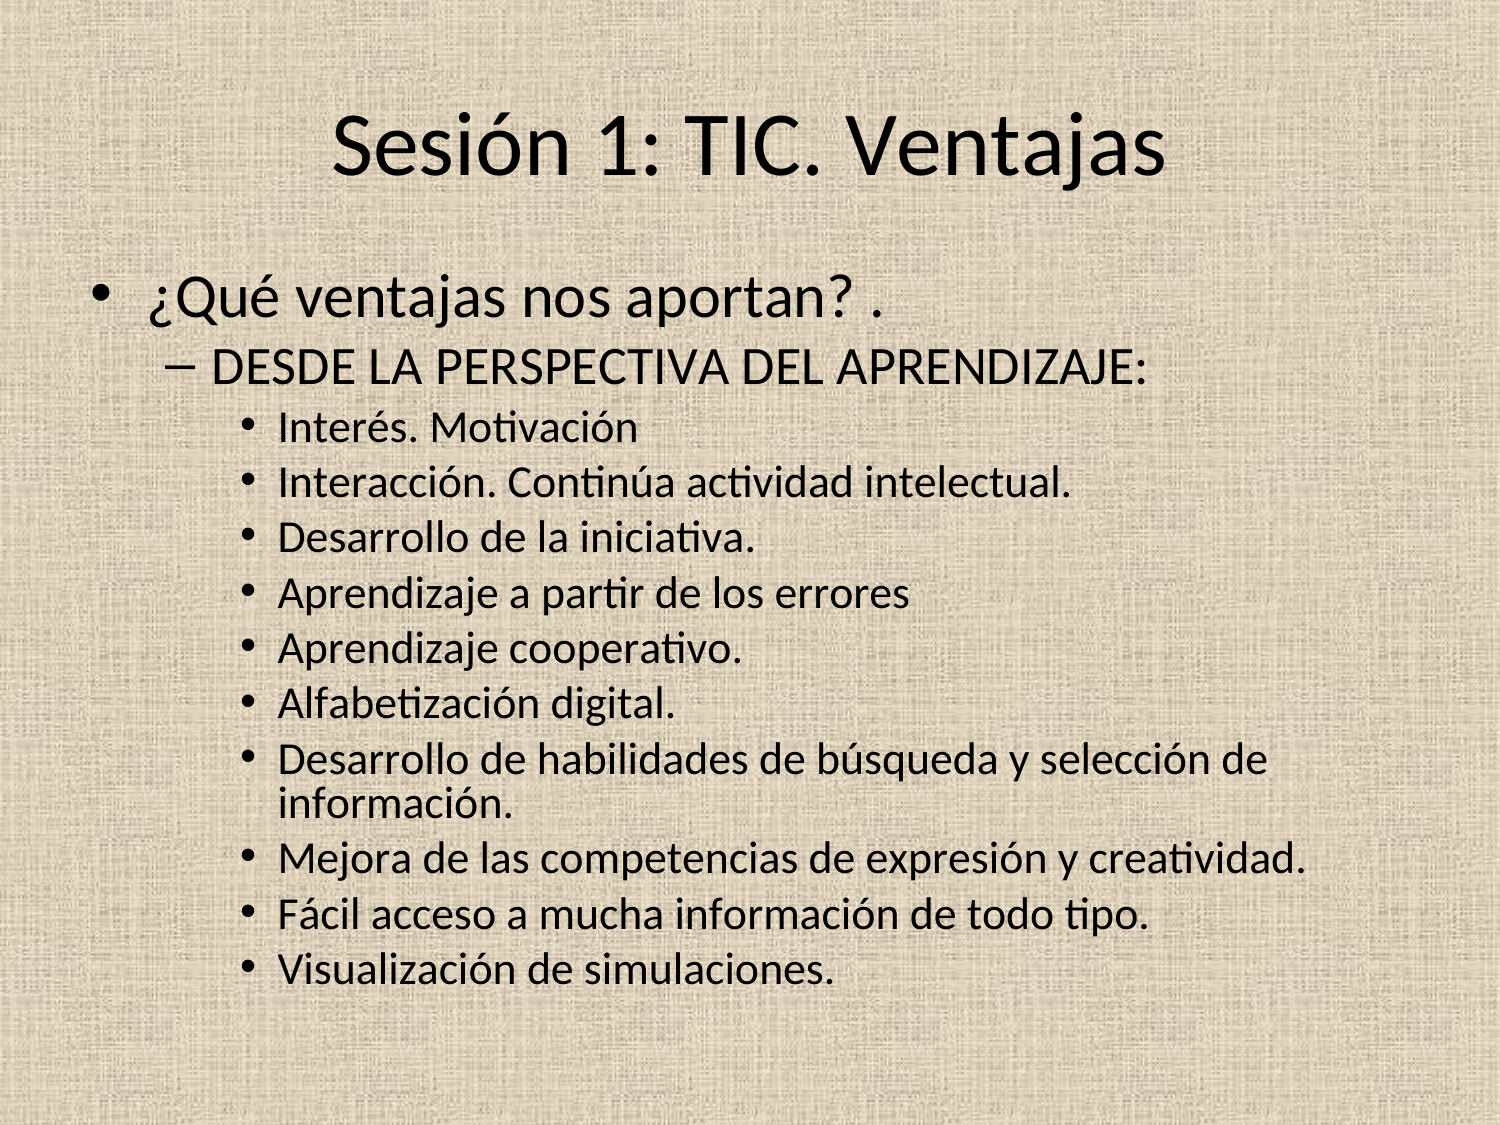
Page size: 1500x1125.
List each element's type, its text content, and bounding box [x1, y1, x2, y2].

picture [0, 0, 1500, 1125]
title Sesión 1: TIC. Ventajas [75, 45, 1426, 233]
list ¿Qué ventajas nos aportan? . DESDE LA PERSPECTIVA DEL APRENDIZAJE: Interés. Motivación Interacción. Continúa actividad intelectual. Desarrollo de la iniciativa. Aprendizaje a partir de los errores Aprendizaje cooperativo. Alfabetización digital. Desarrollo de habilidades de búsqueda y selección de información. Mejora de las competencias de expresión y creatividad. Fácil acceso a mucha información de todo tipo. Visualización de simulaciones. [75, 262, 1426, 1005]
